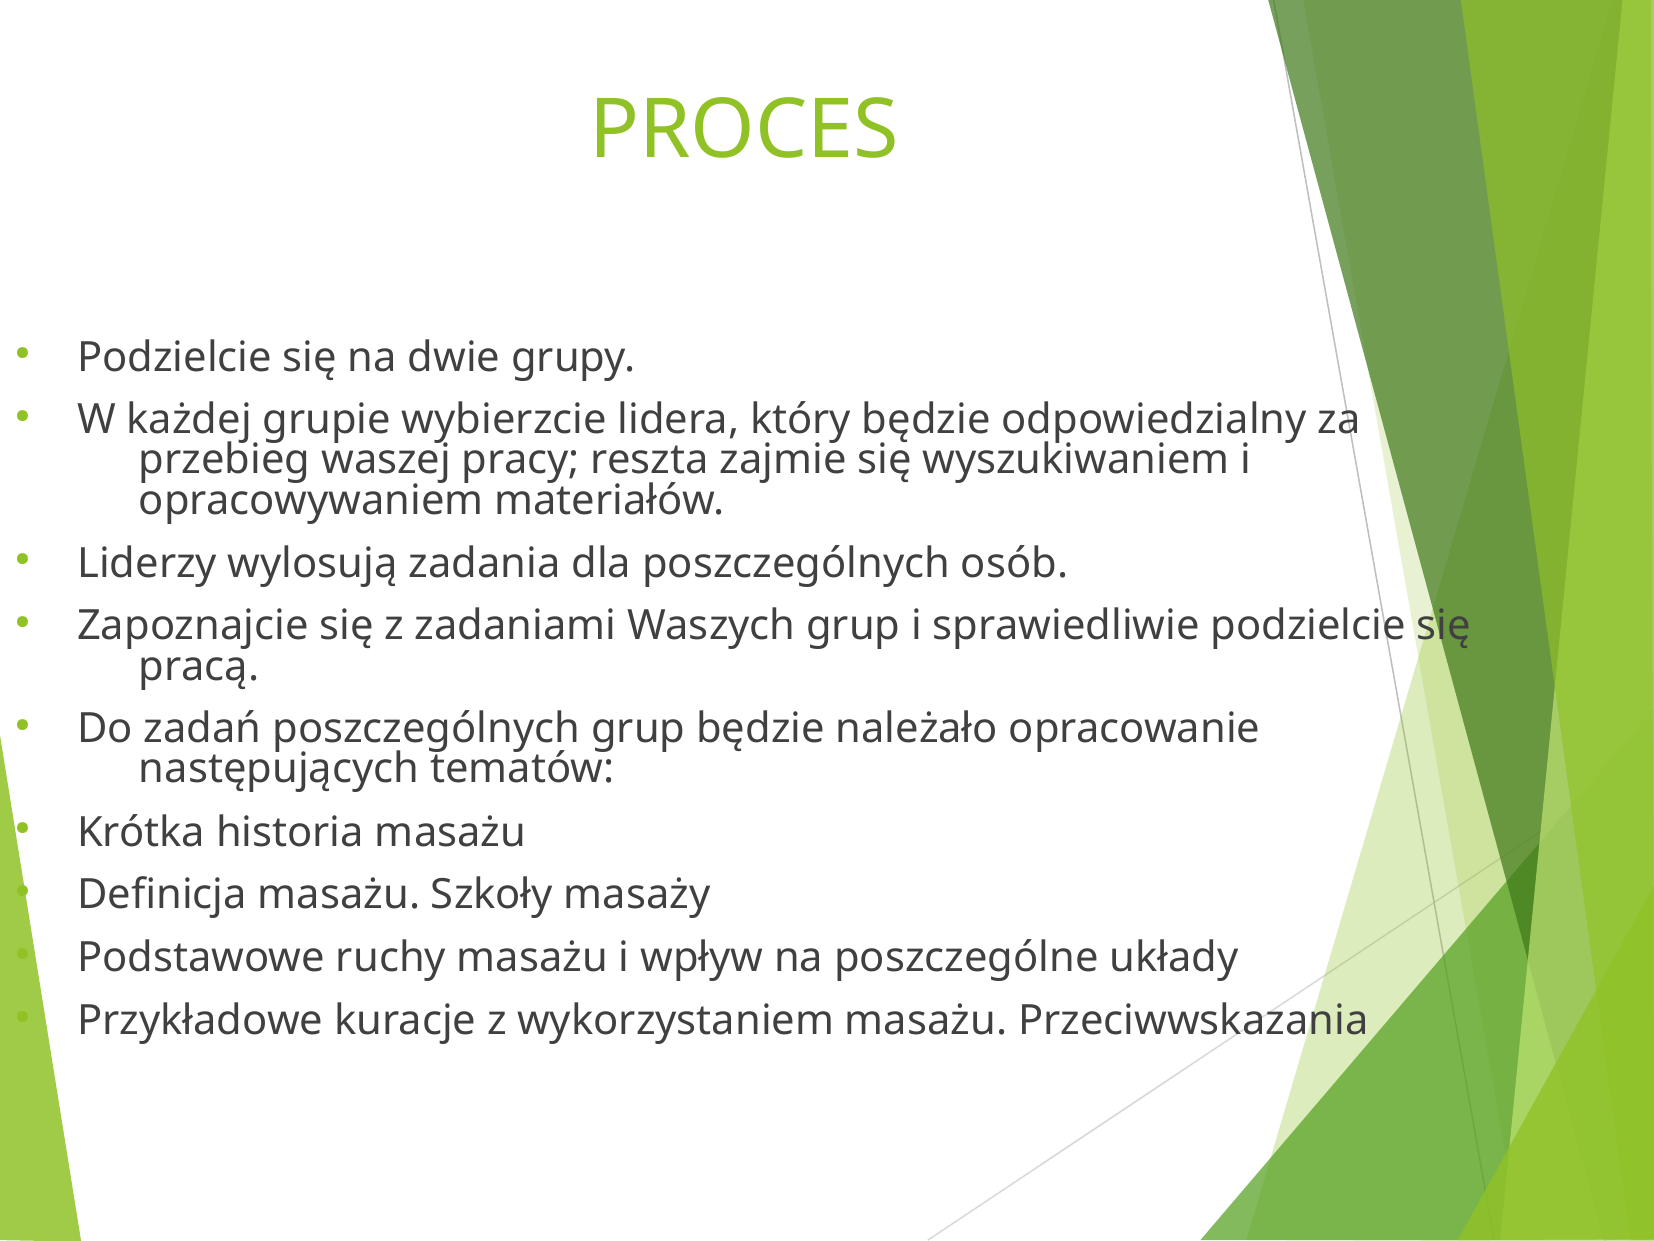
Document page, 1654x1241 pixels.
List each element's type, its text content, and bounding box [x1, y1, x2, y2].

list Podzielcie się na dwie grupy. W każdej grupie wybierzcie lidera, który będzie odpowiedzialny za przebieg waszej pracy; reszta zajmie się wyszukiwaniem i opracowywaniem materiałów. Liderzy wylosują zadania dla poszczególnych osób. Zapoznajcie się z zadaniami Waszych grup i sprawiedliwie podzielcie się pracą. Do zadań poszczególnych grup będzie należało opracowanie następujących tematów: Krótka historia masażu Definicja masażu. Szkoły masaży Podstawowe ruchy masażu i wpływ na poszczególne układy Przykładowe kuracje z wykorzystaniem masażu. Przeciwwskazania [0, 331, 1489, 1099]
title PROCES [0, 66, 1489, 275]
